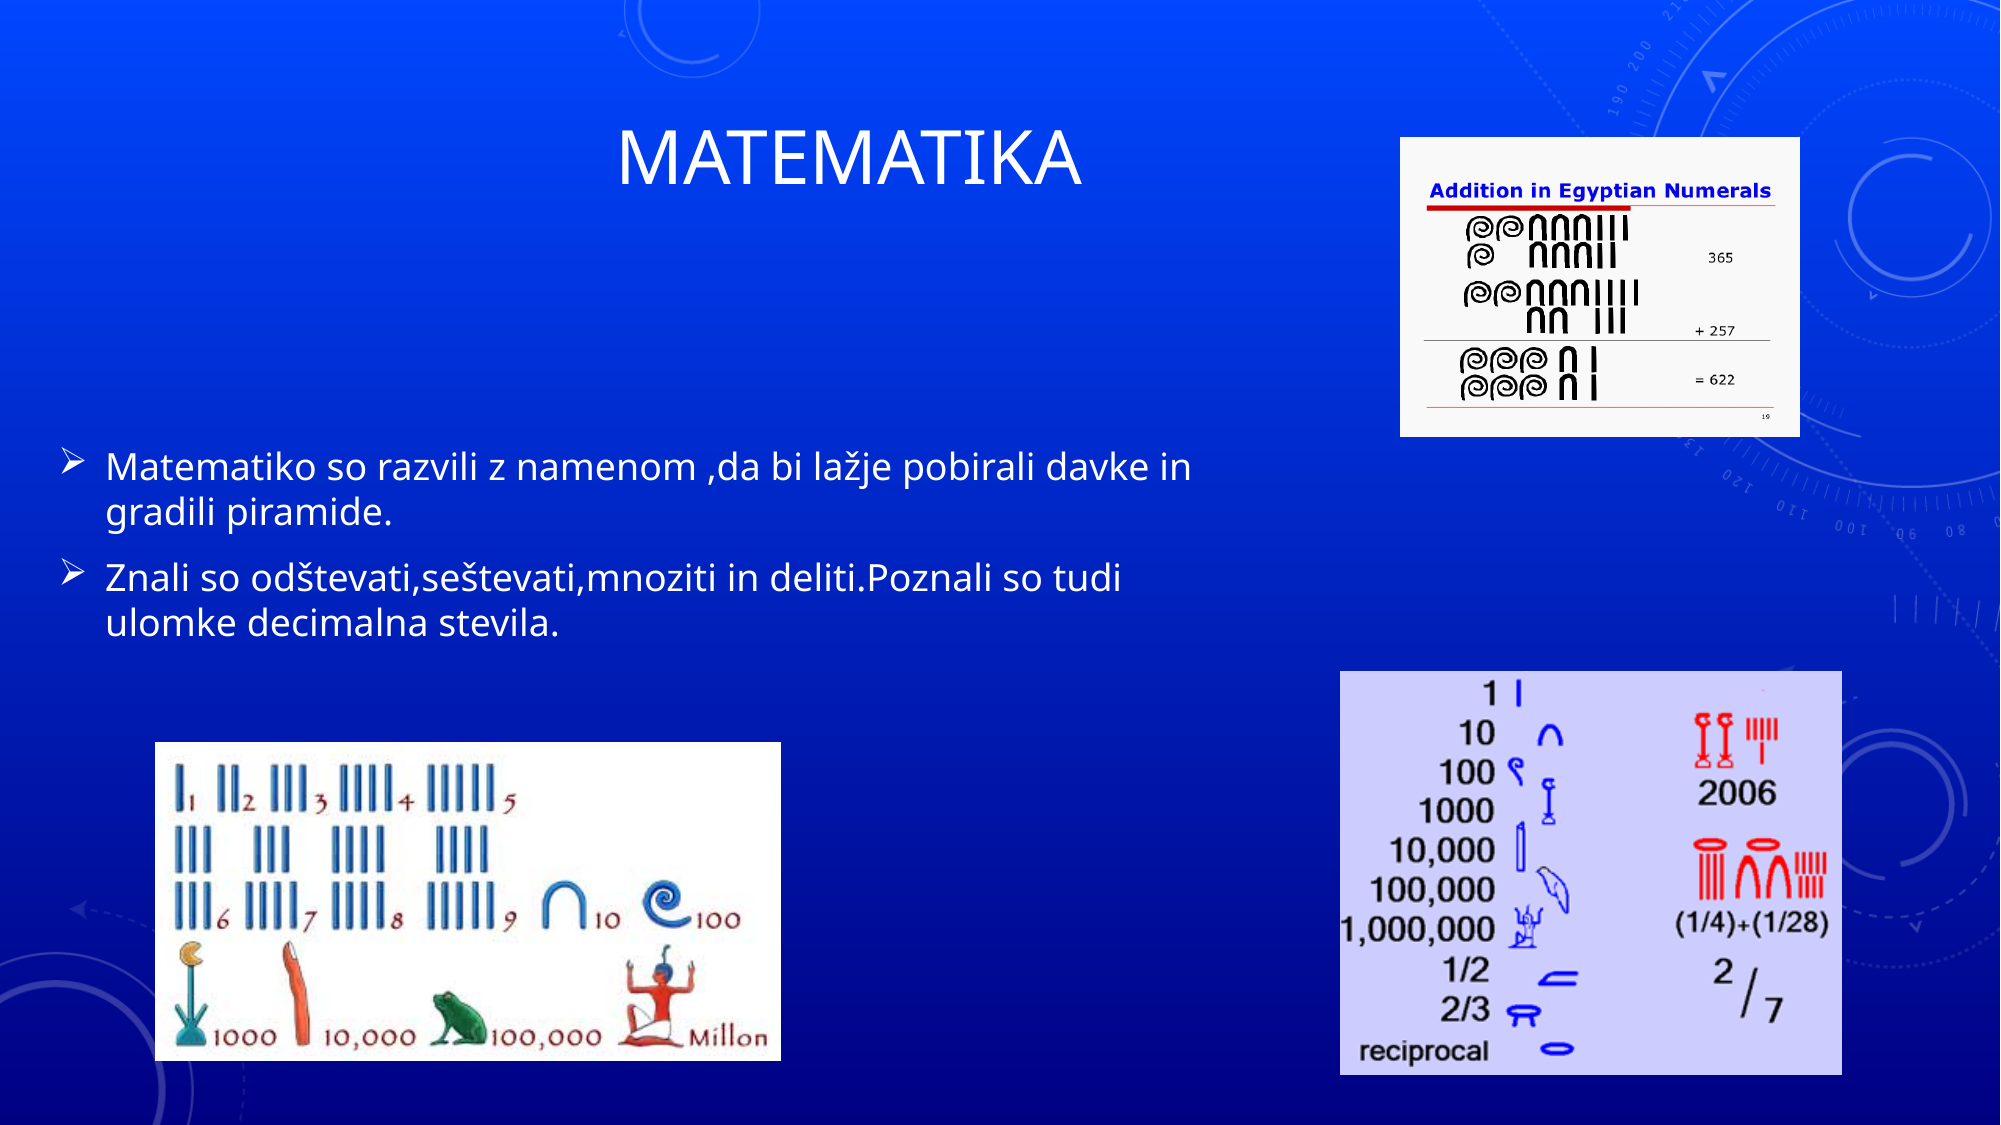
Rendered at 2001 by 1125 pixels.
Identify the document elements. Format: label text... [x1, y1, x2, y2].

title matematika [269, 79, 1307, 319]
picture [0, 0, 2000, 1125]
list Matematiko so razvili z namenom ,da bi lažje pobirali davke in gradili piramide. Znali so odštevati,seštevati,mnoziti in deliti.Poznali so tudi ulomke decimalna stevila. [43, 393, 1244, 694]
